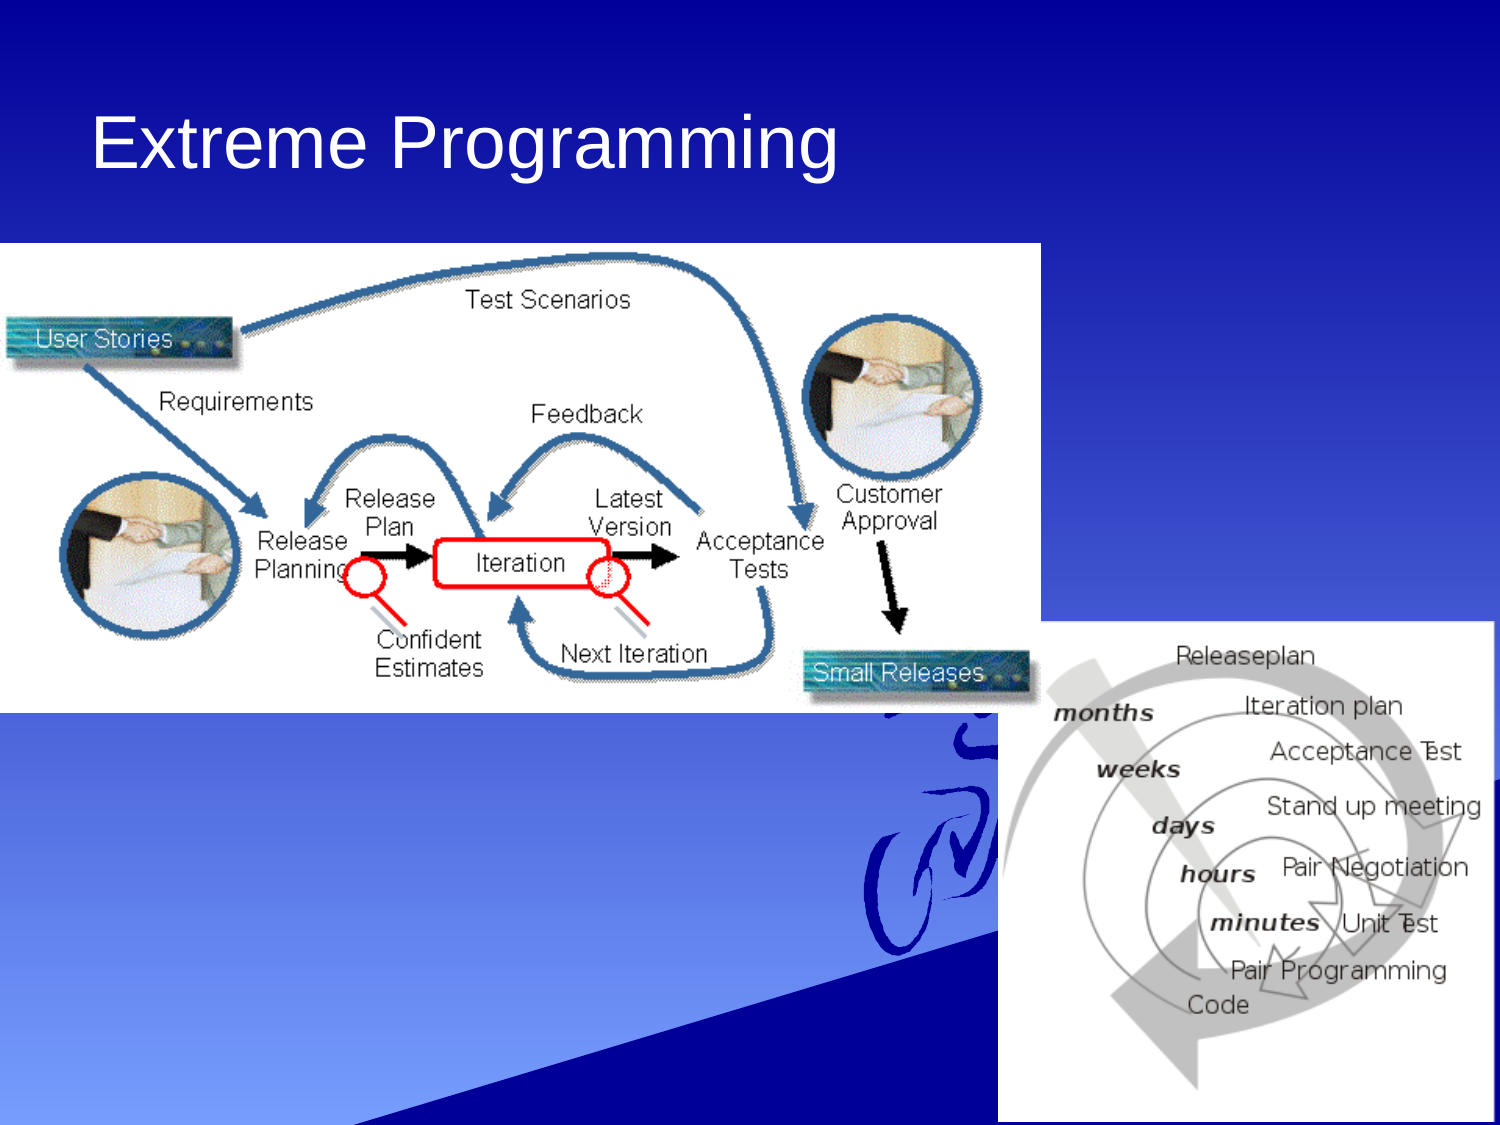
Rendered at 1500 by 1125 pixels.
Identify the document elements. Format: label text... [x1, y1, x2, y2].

picture [0, 243, 1499, 1122]
title Extreme Programming [75, 45, 1426, 233]
